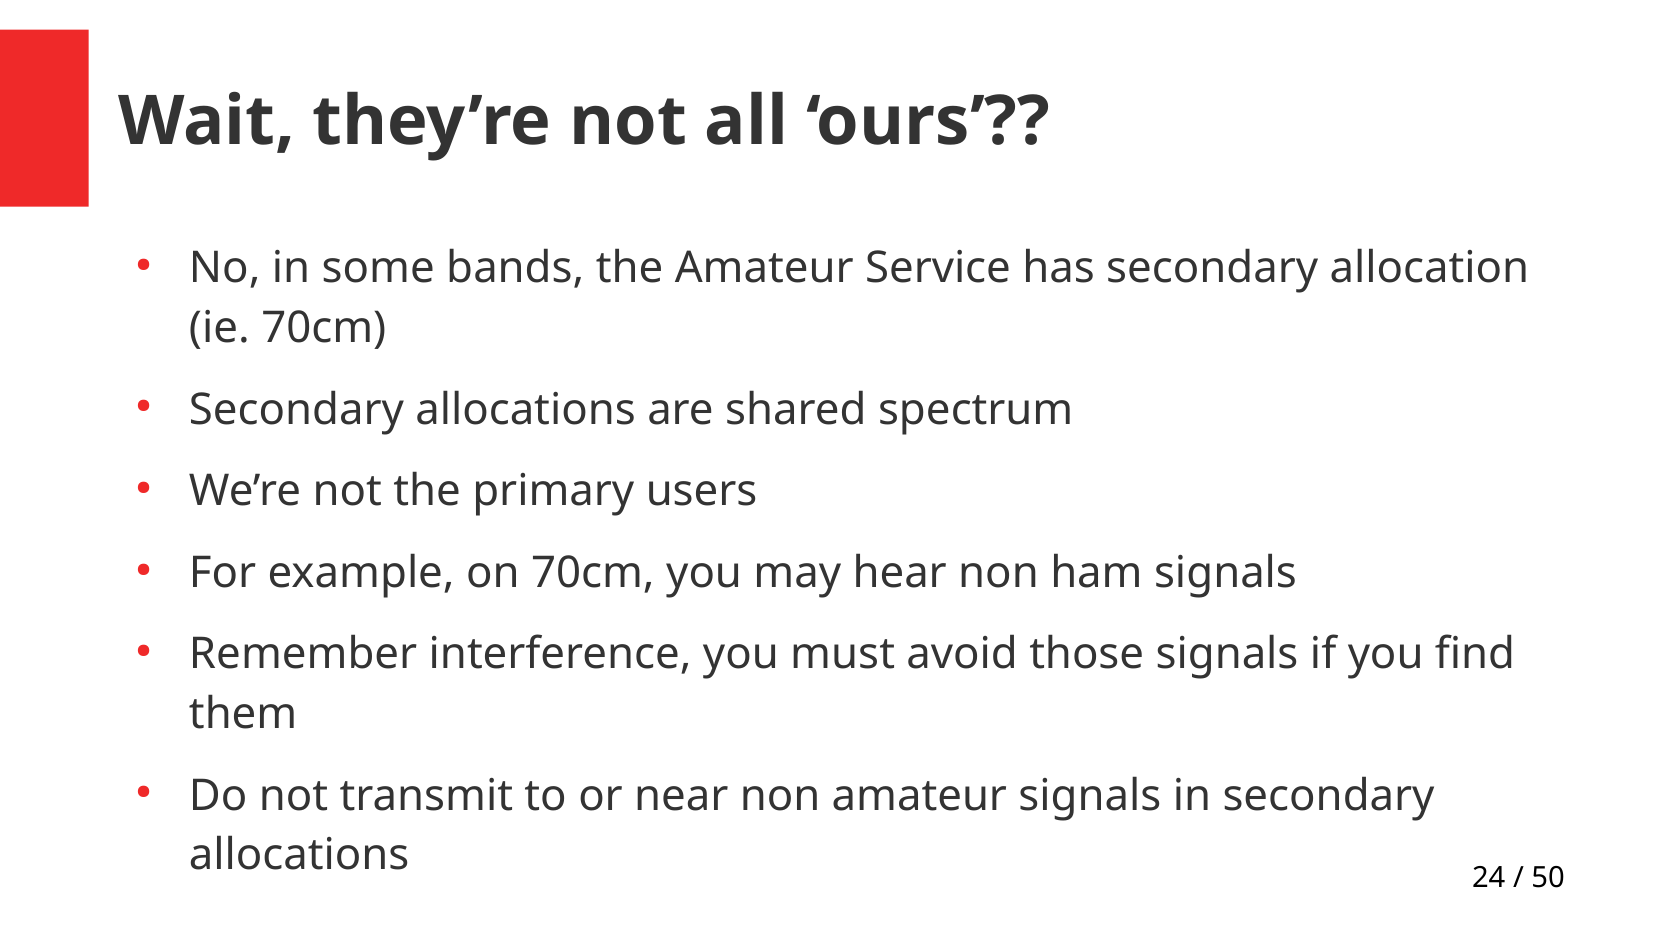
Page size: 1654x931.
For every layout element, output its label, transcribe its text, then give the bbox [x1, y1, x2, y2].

list No, in some bands, the Amateur Service has secondary allocation (ie. 70cm) Secondary allocations are shared spectrum We’re not the primary users For example, on 70cm, you may hear non ham signals Remember interference, you must avoid those signals if you find them Do not transmit to or near non amateur signals in secondary allocations [118, 236, 1595, 798]
title Wait, they’re not all ‘ours’?? [118, 29, 1595, 207]
